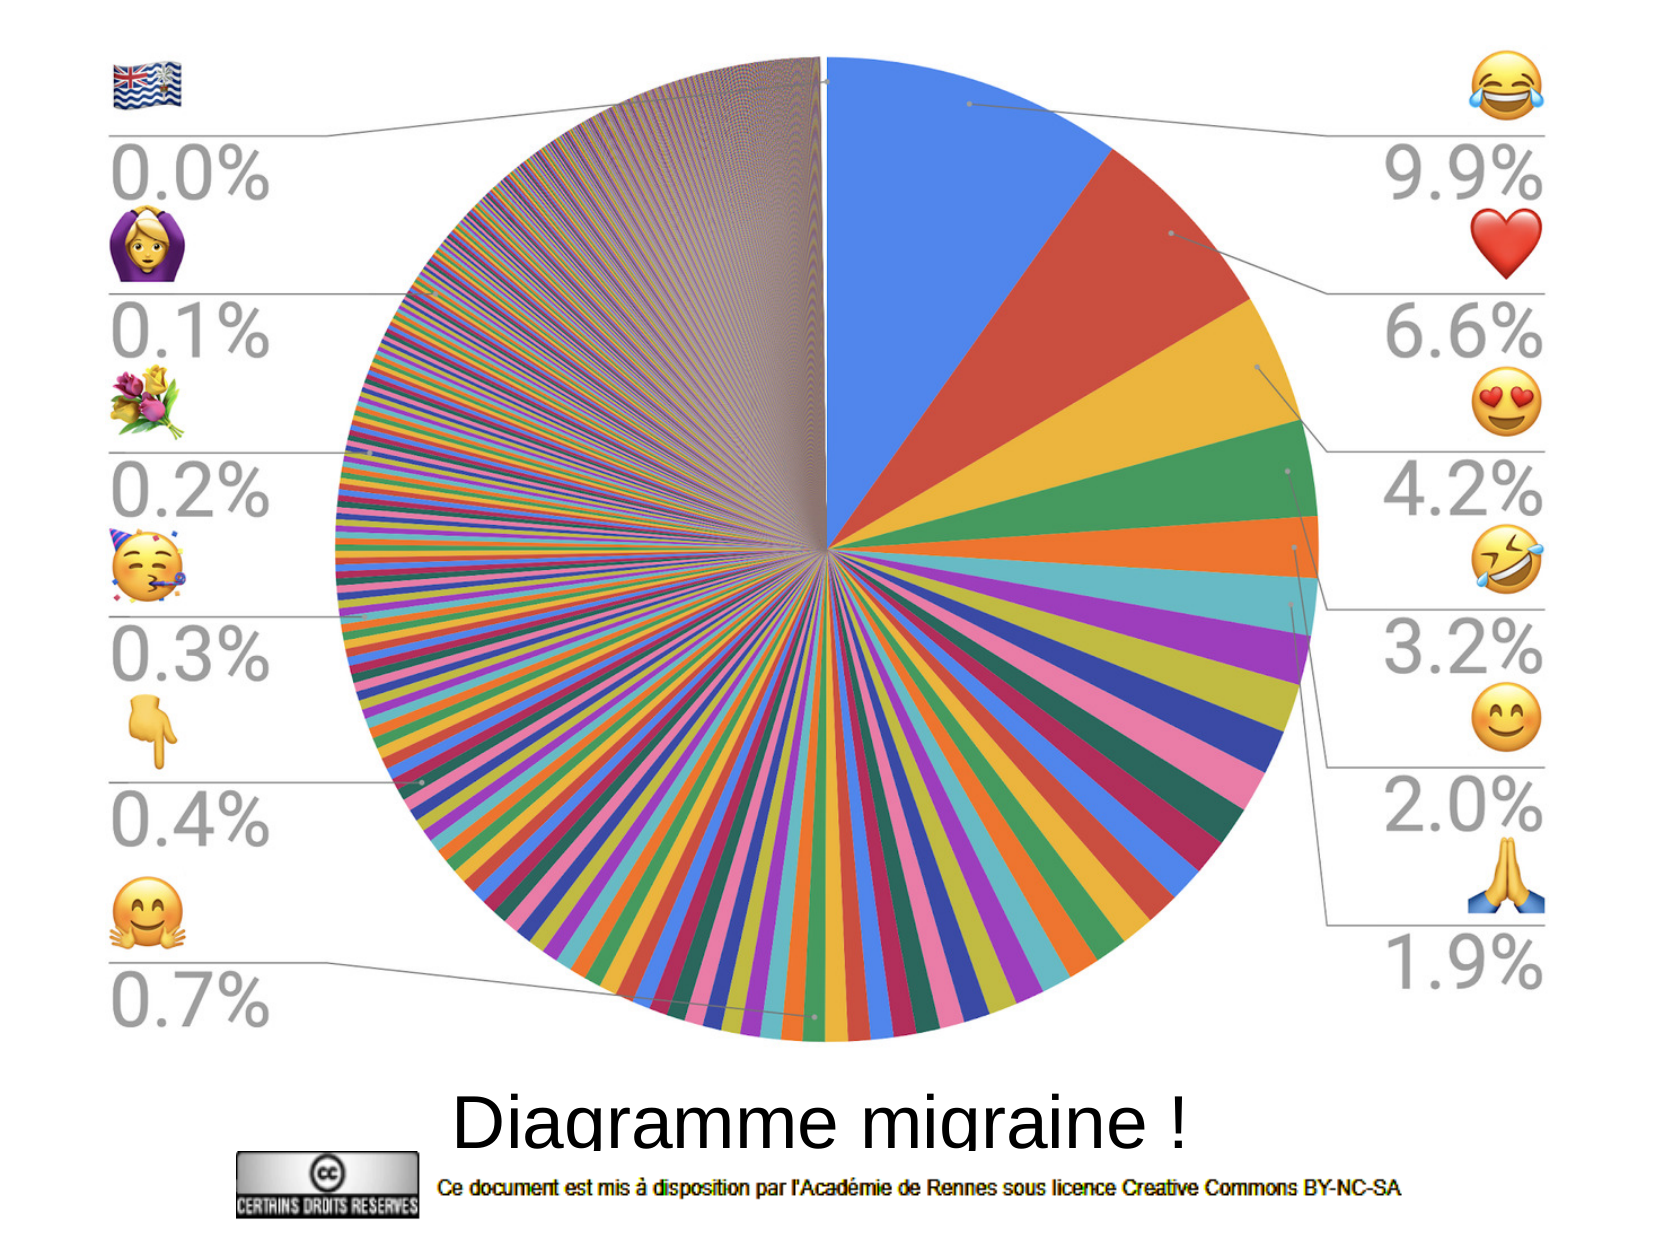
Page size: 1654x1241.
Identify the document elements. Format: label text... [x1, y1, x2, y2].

picture [236, 1151, 1418, 1228]
picture [105, 45, 1549, 1050]
title Diagramme migraine ! [76, 1080, 1565, 1165]
